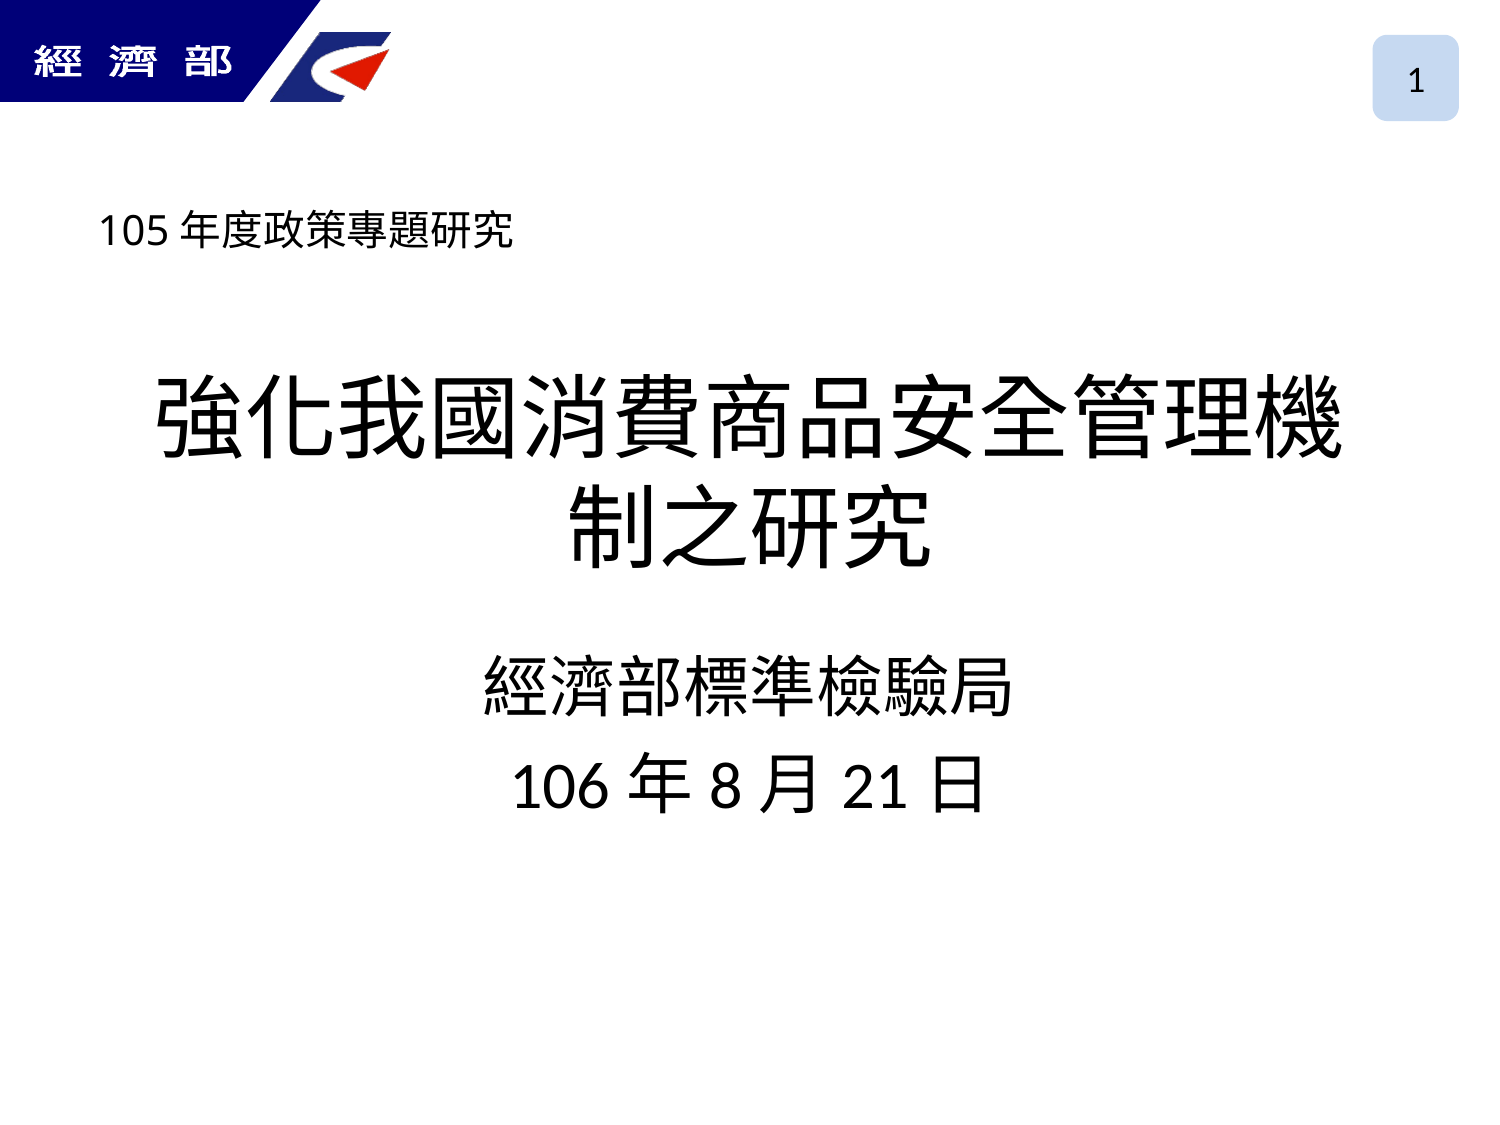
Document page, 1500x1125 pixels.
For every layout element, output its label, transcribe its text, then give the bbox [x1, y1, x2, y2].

text_box 1 [1372, 34, 1459, 122]
title 強化我國消費商品安全管理機制之研究 [112, 349, 1388, 591]
picture [269, 32, 391, 102]
text_box 105年度政策專題研究 [83, 196, 833, 261]
subtitle 經濟部標準檢驗局 106年8月21日 [225, 637, 1276, 925]
text_box [0, 0, 321, 102]
